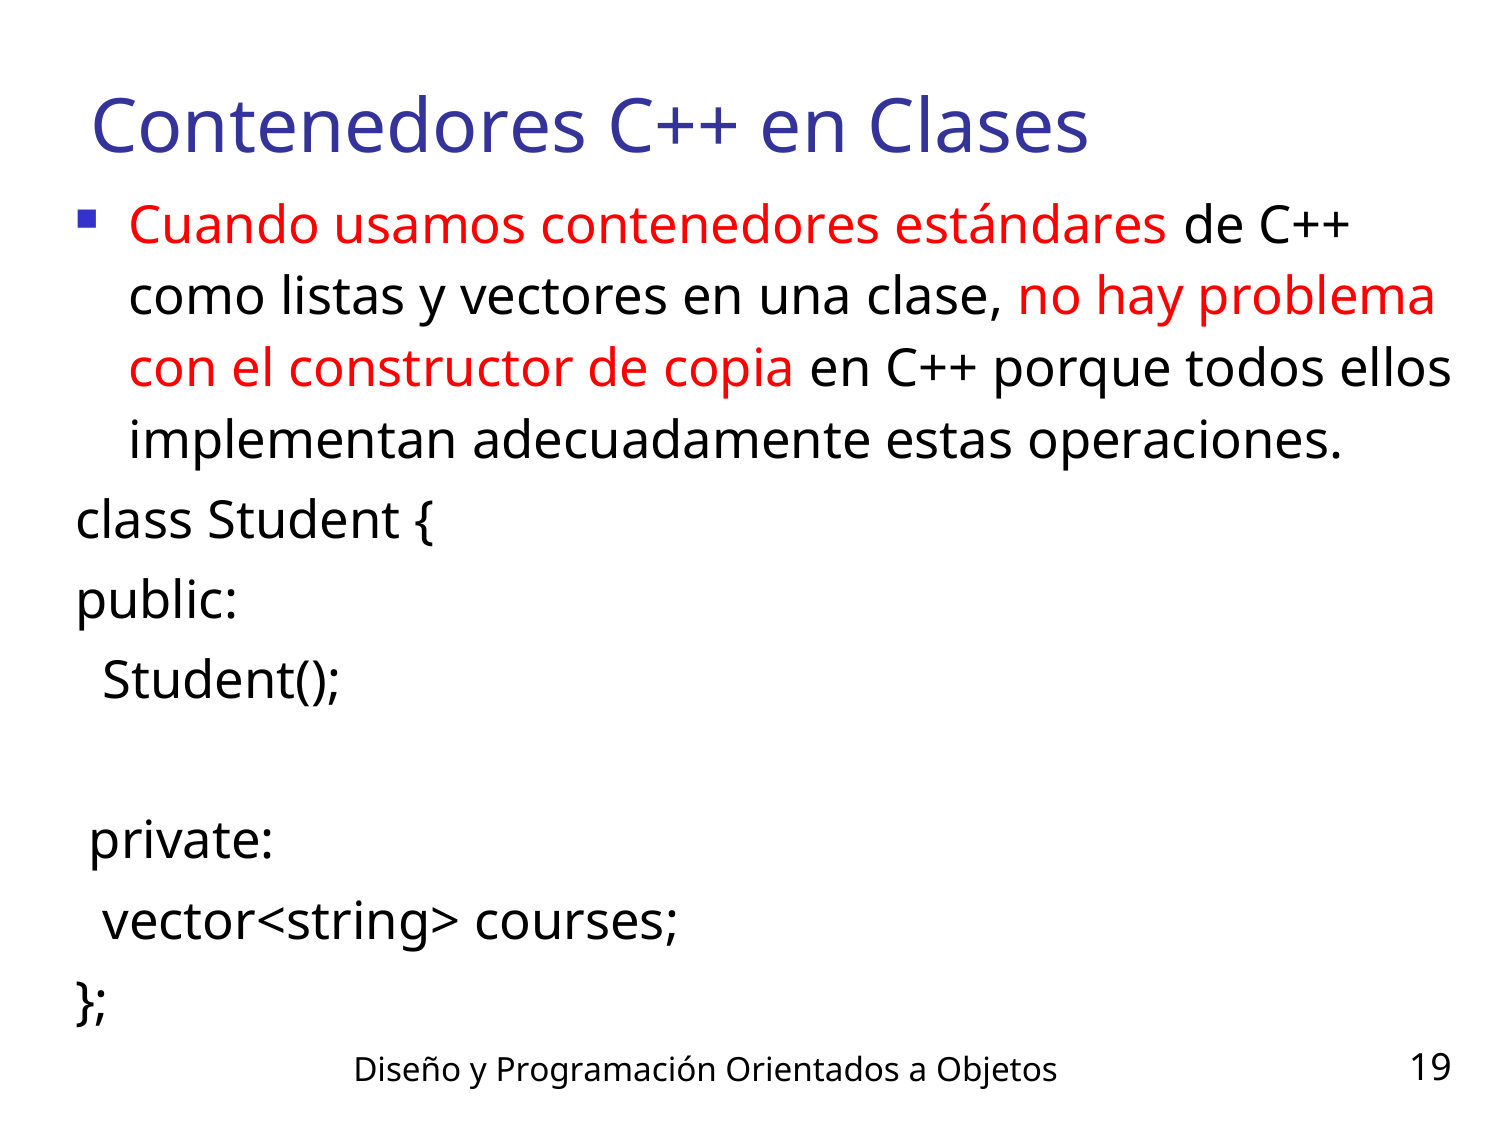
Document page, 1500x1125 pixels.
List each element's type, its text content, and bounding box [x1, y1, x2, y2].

title Contenedores C++ en Clases [75, 4, 1466, 182]
list Cuando usamos contenedores estándares de C++ como listas y vectores en una clase, no hay problema con el constructor de copia en C++ porque todos ellos implementan adecuadamente estas operaciones. class Student { public: Student(); private: vector<string> courses; }; [75, 187, 1462, 1051]
